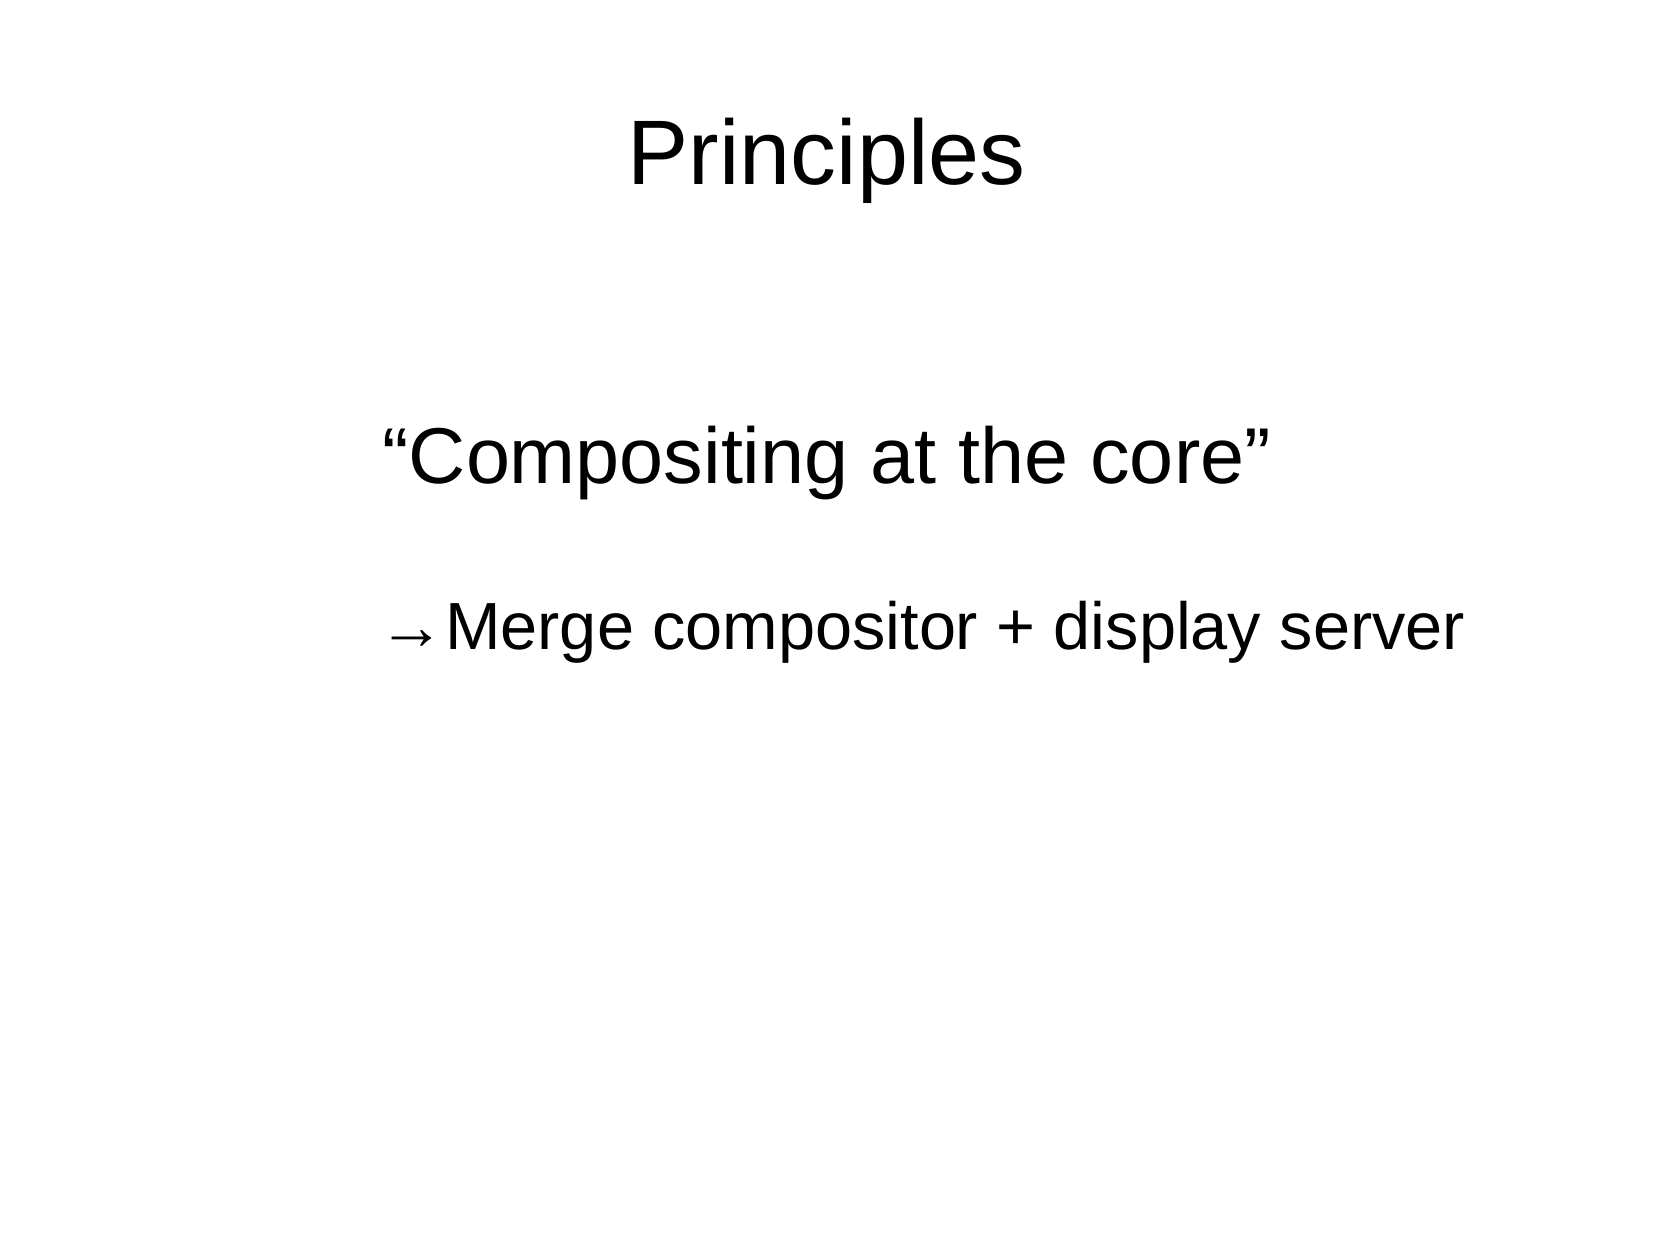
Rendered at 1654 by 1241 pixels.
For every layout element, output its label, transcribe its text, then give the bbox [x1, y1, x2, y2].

title Principles [82, 49, 1571, 257]
subtitle “Compositing at the core” →Merge compositor + display server [82, 290, 1571, 1010]
